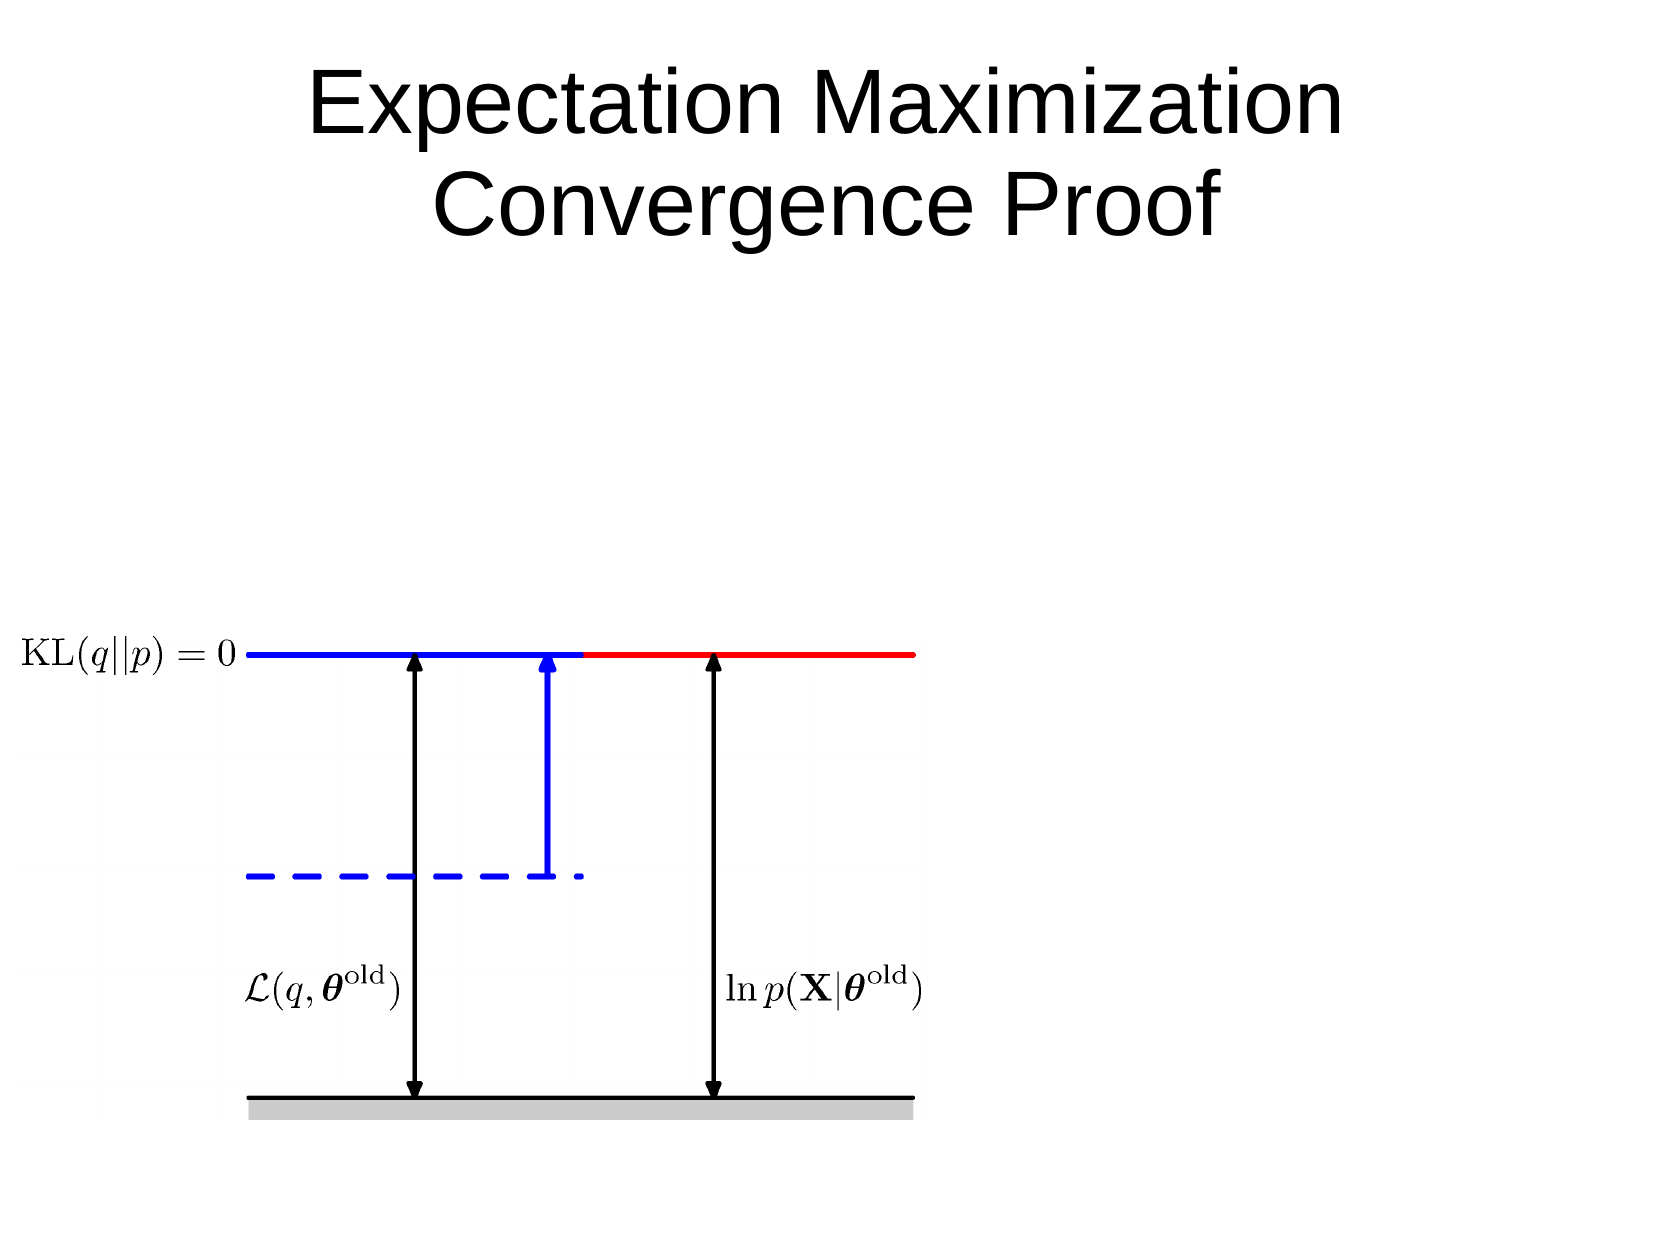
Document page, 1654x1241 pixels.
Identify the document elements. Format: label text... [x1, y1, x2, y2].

title Expectation Maximization Convergence Proof [82, 49, 1571, 257]
picture [14, 633, 928, 1126]
